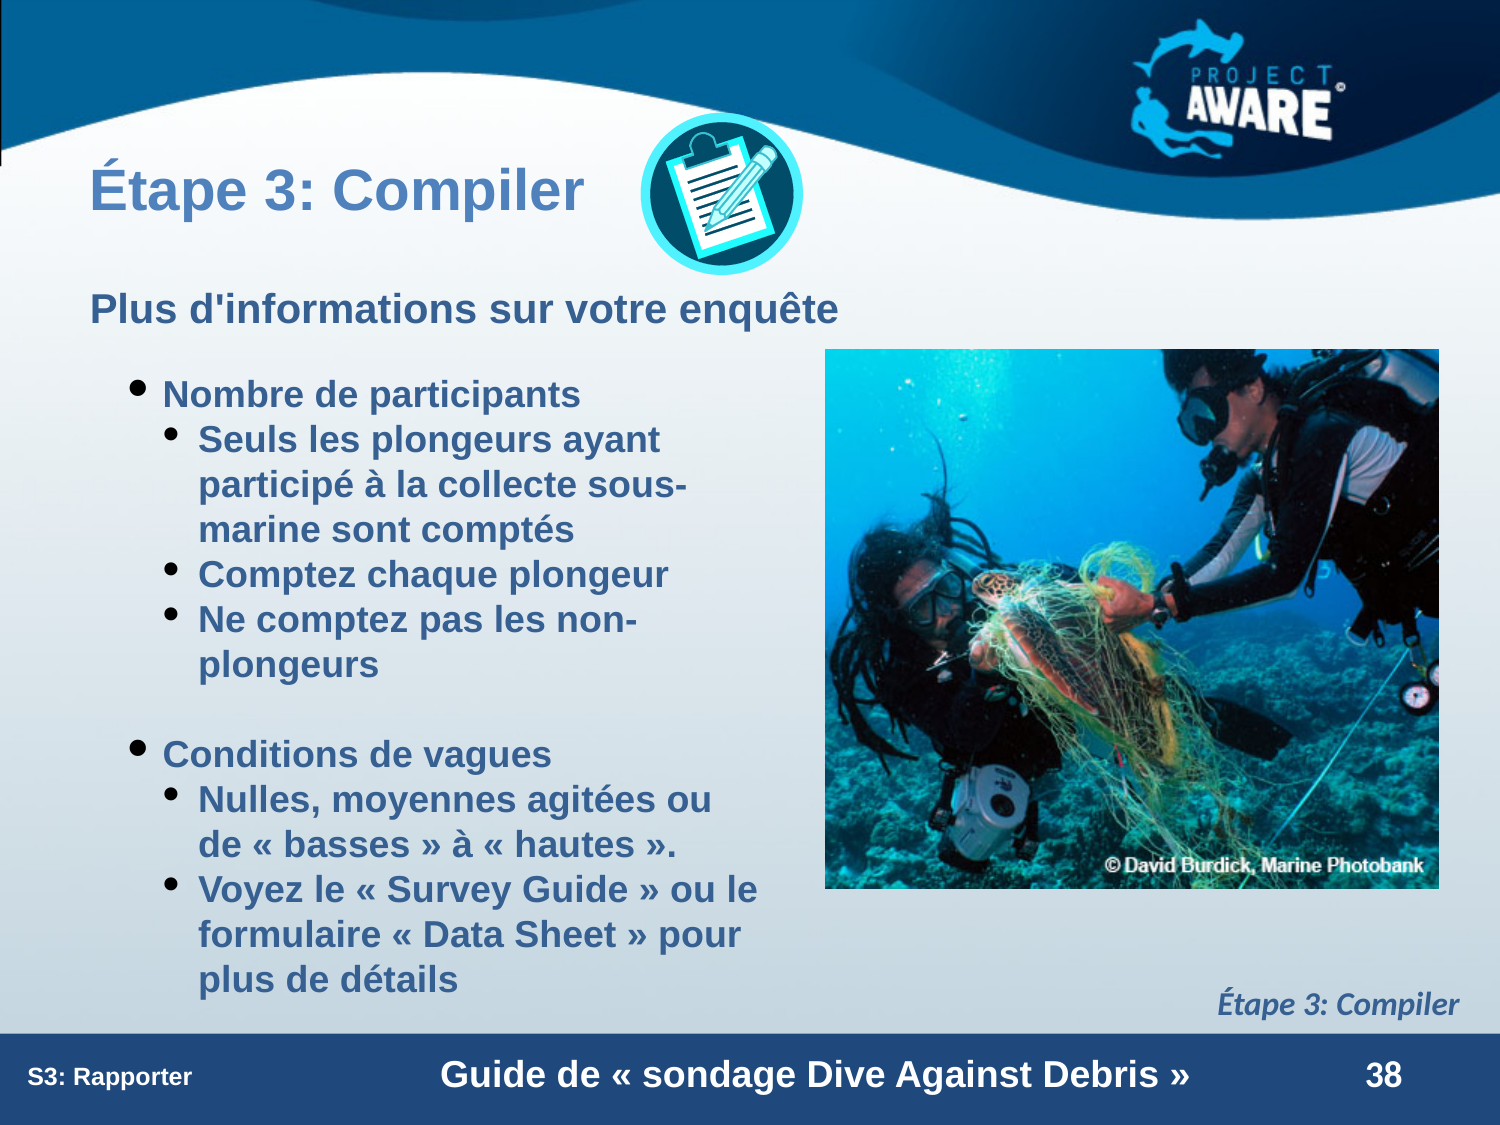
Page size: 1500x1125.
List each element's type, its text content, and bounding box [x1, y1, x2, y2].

text_box Plus d'informations sur votre enquête [75, 274, 863, 355]
text_box Nombre de participants Seuls les plongeurs ayant participé à la collecte sous-marine sont comptés Comptez chaque plongeur Ne comptez pas les non-plongeurs Conditions de vagues Nulles, moyennes agitées ou de « basses » à « hautes ». Voyez le « Survey Guide » ou le formulaire « Data Sheet » pour plus de détails [112, 362, 788, 975]
text_box Guide de « sondage Dive Against Debris » [425, 1042, 1276, 1103]
text_box Étape 3: Compiler [75, 145, 615, 237]
picture [0, 0, 1500, 1037]
text_box Étape 3: Compiler [999, 975, 1475, 1025]
text_box S3: Rapporter [12, 1052, 425, 1103]
text_box <numéro> [1350, 1042, 1475, 1103]
